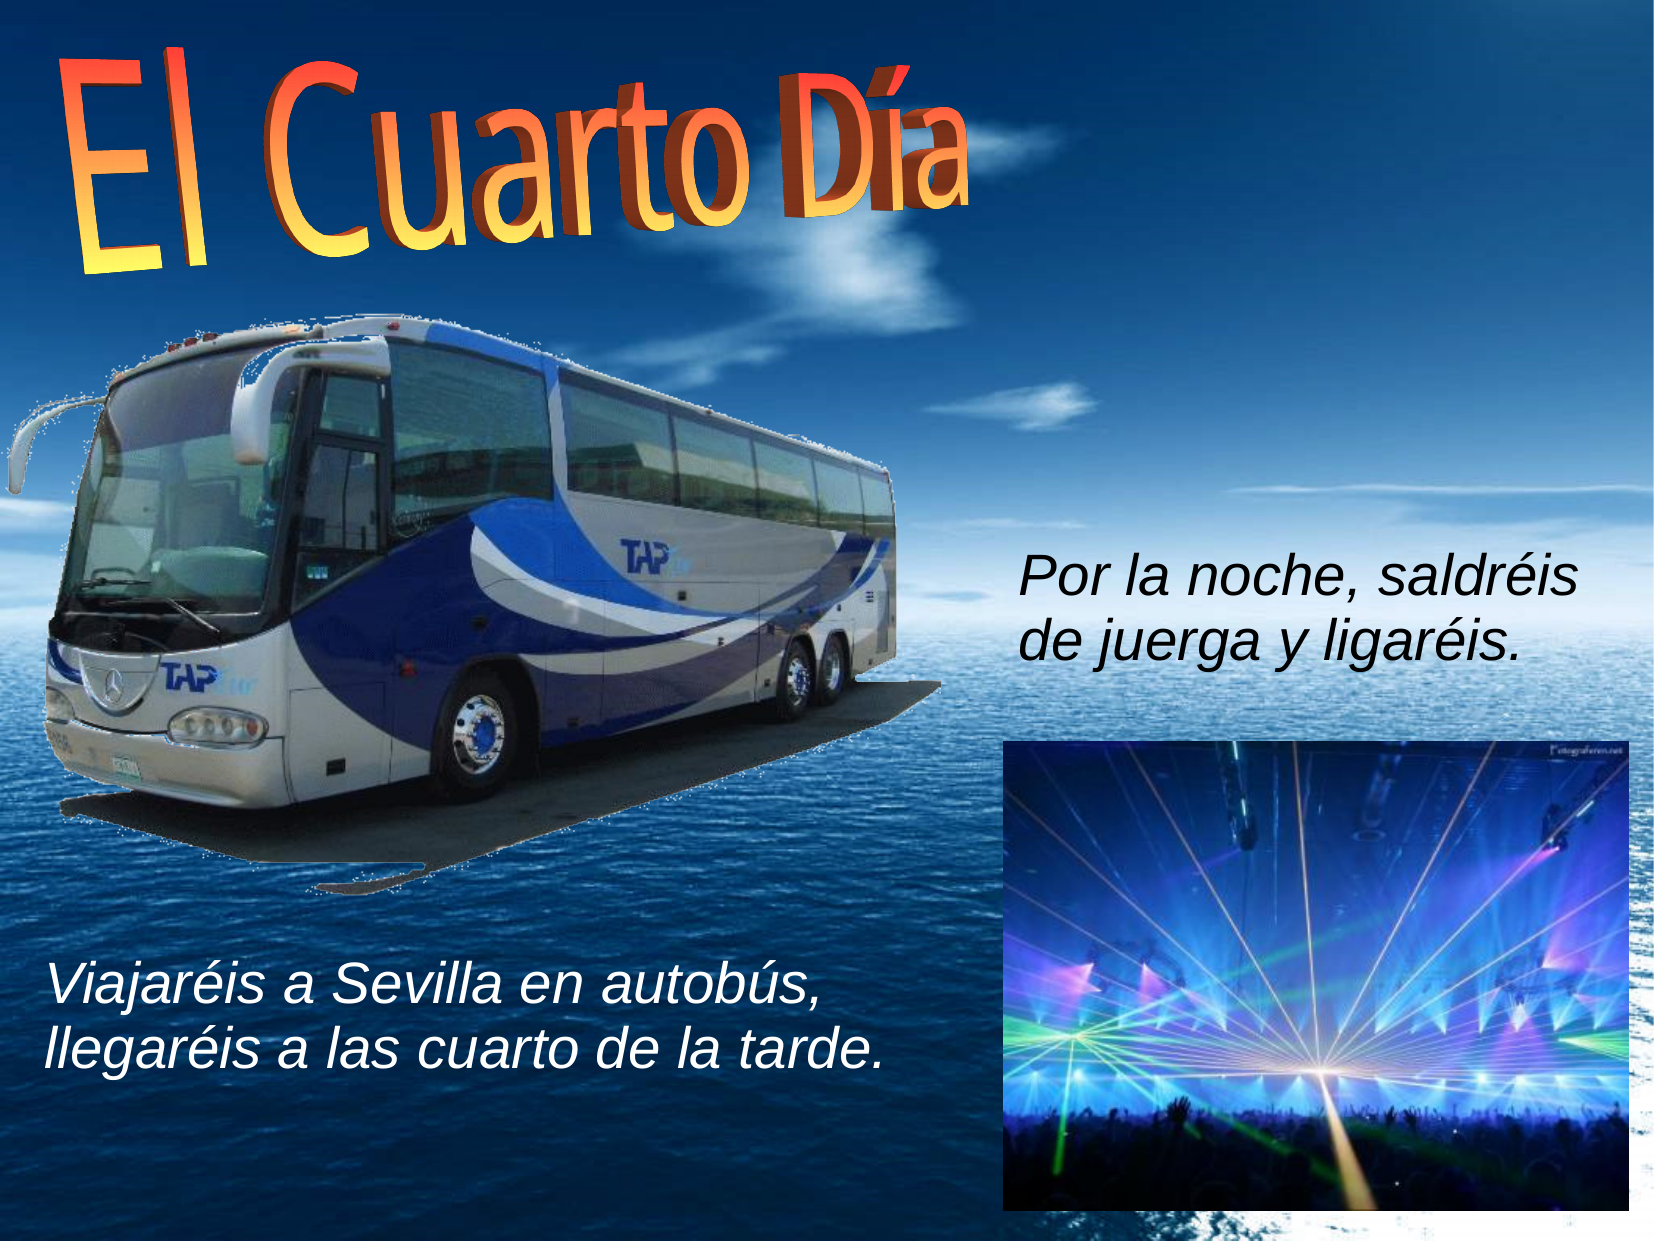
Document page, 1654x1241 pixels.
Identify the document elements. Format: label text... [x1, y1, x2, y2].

picture [0, 0, 1654, 1241]
text_box Por la noche, saldréis de juerga y ligaréis. [1003, 535, 1625, 680]
text_box Viajaréis a Sevilla en autobús, llegaréis a las cuarto de la tarde. [29, 943, 916, 1152]
